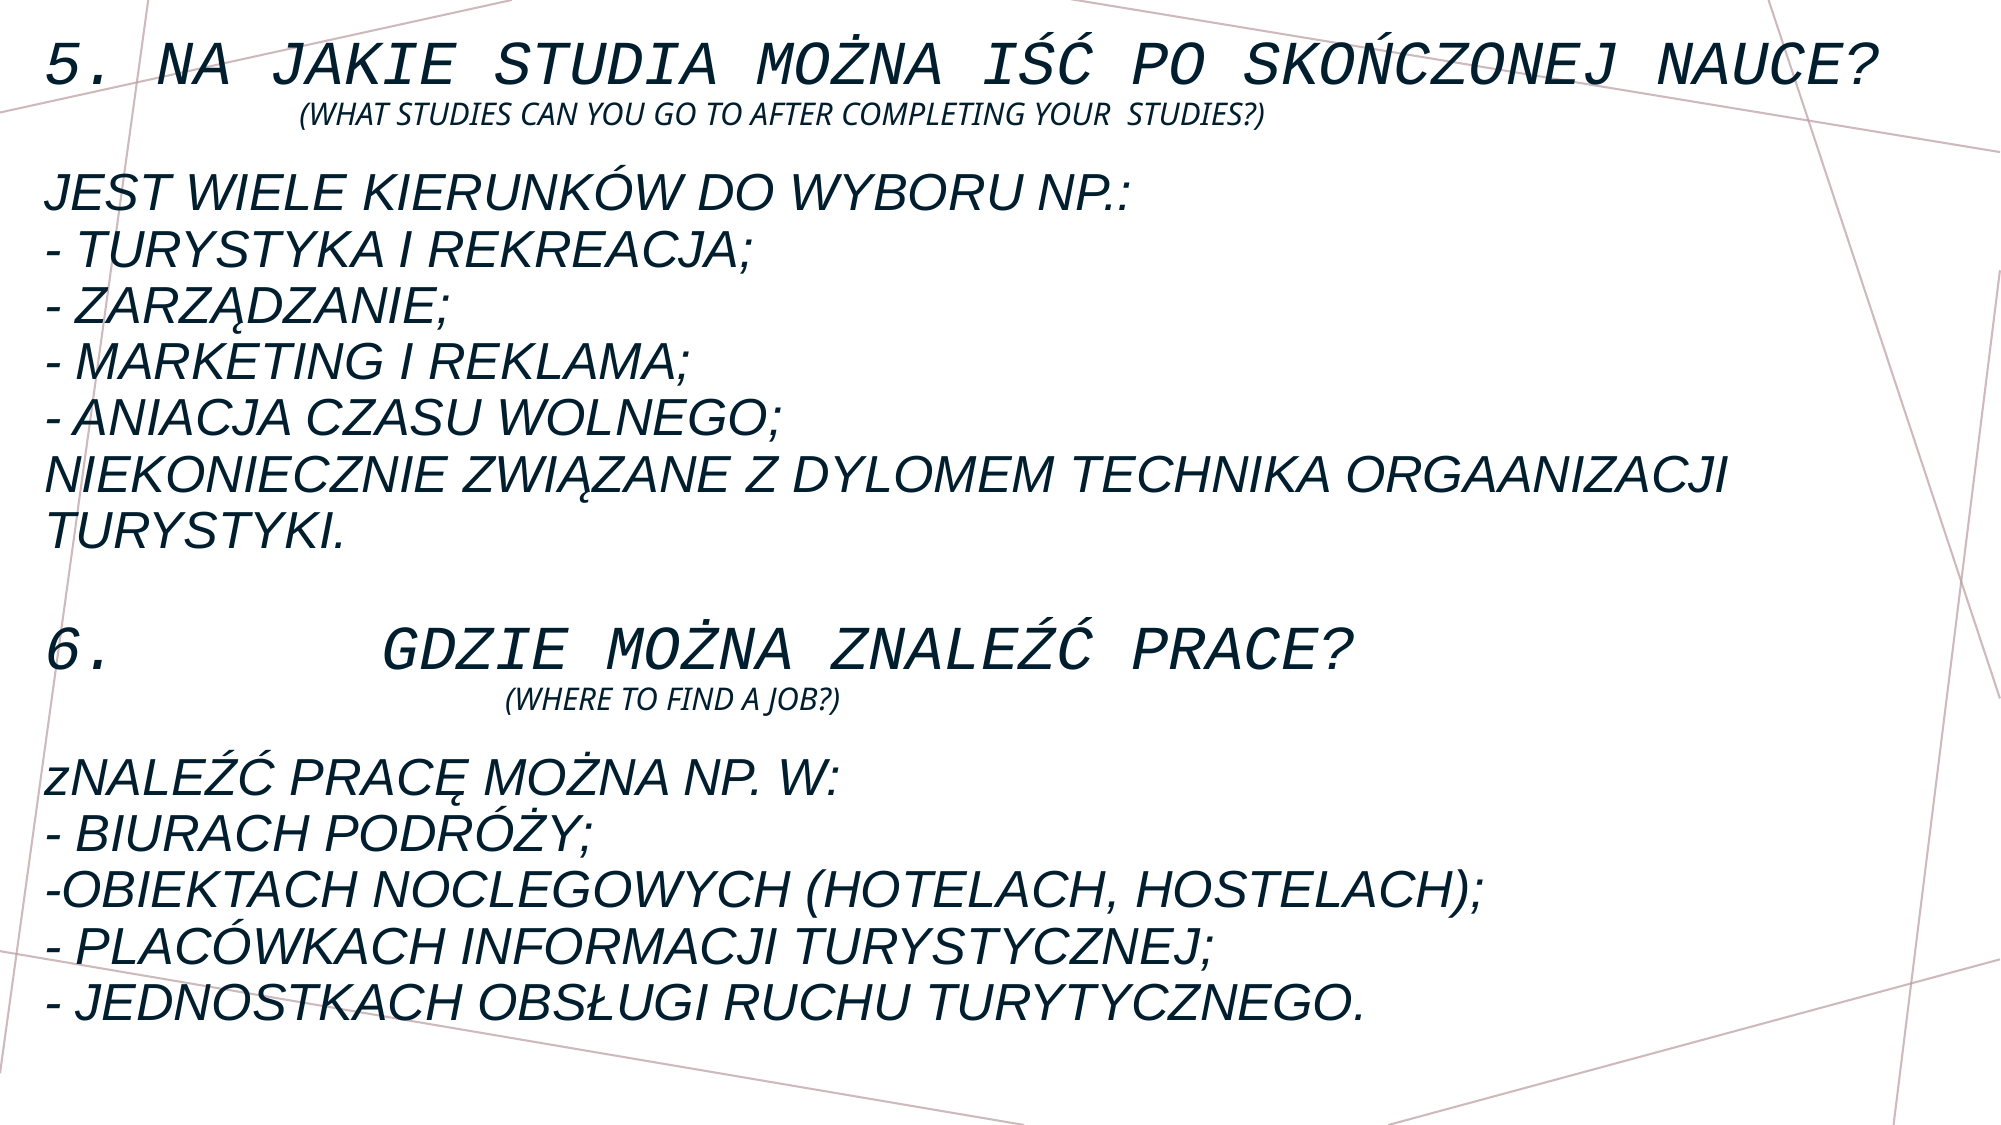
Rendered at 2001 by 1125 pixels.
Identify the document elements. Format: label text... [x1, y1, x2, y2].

title 5. NA JAKIE STUDIA MOŻNA IŚĆ PO SKOŃCZONEJ NAUCE? (WHAT STUDIES CAN YOU GO TO AFTER COMPLETING YOUR STUDIES?) JEST WIELE KIERUNKÓW DO WYBORU NP.: - TURYSTYKA I REKREACJA; - ZARZĄDZANIE; - MARKETING I REKLAMA; - ANIACJA CZASU WOLNEGO; NIEKONIECZNIE ZWIĄZANE Z DYLOMEM TECHNIKA ORGAANIZACJI TURYSTYKI. 6. GDZIE MOŻNA ZNALEŹĆ PRACE? (WHERE TO FIND A JOB?) zNALEŹĆ PRACĘ MOŻNA NP. W: - BIURACH PODRÓŻY; -OBIEKTACH NOCLEGOWYCH (HOTELACH, HOSTELACH); - PLACÓWKACH INFORMACJI TURYSTYCZNEJ; - JEDNOSTKACH OBSŁUGI RUCHU TURYTYCZNEGO. [29, 23, 1985, 1105]
